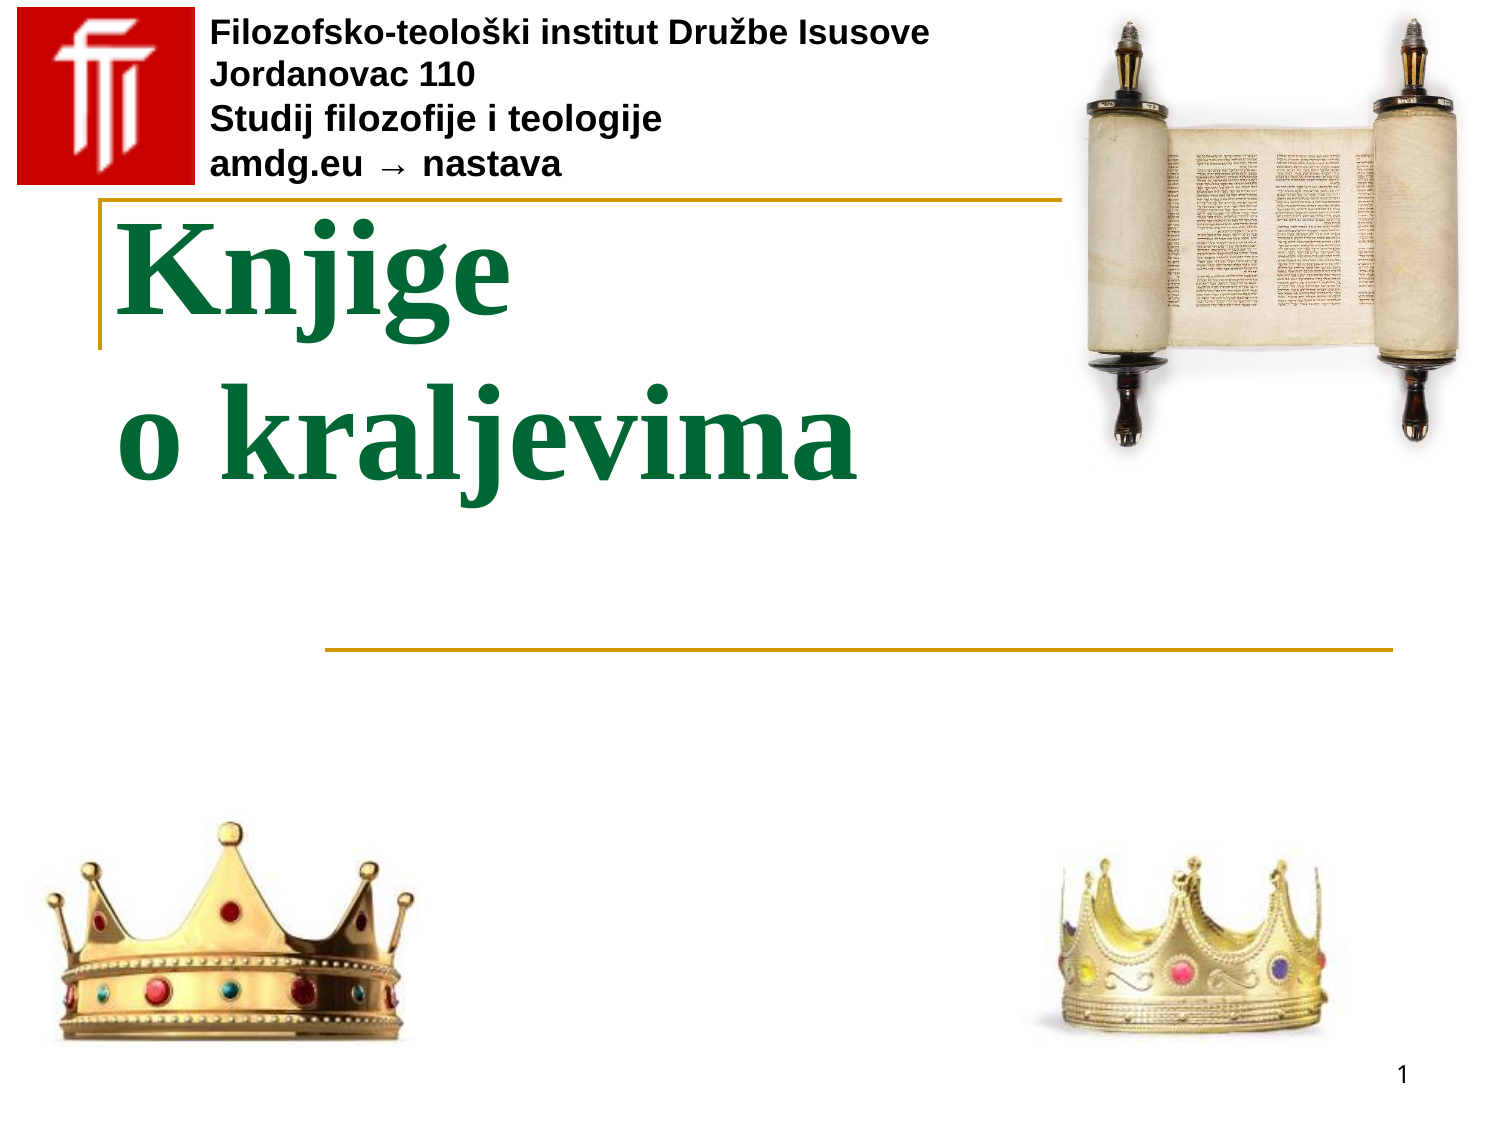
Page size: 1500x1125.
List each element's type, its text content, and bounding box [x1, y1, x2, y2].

picture [29, 797, 426, 1079]
picture [1062, 0, 1493, 480]
picture [1021, 791, 1356, 1125]
picture [17, 7, 194, 185]
text_box Filozofsko-teološki institut Družbe Isusove Jordanovac 110 Studij filozofije i teologije amdg.eu → nastava [194, 1, 963, 192]
title Knjige o kraljevima [100, 190, 1487, 645]
text_box <number> [1356, 1025, 1426, 1101]
